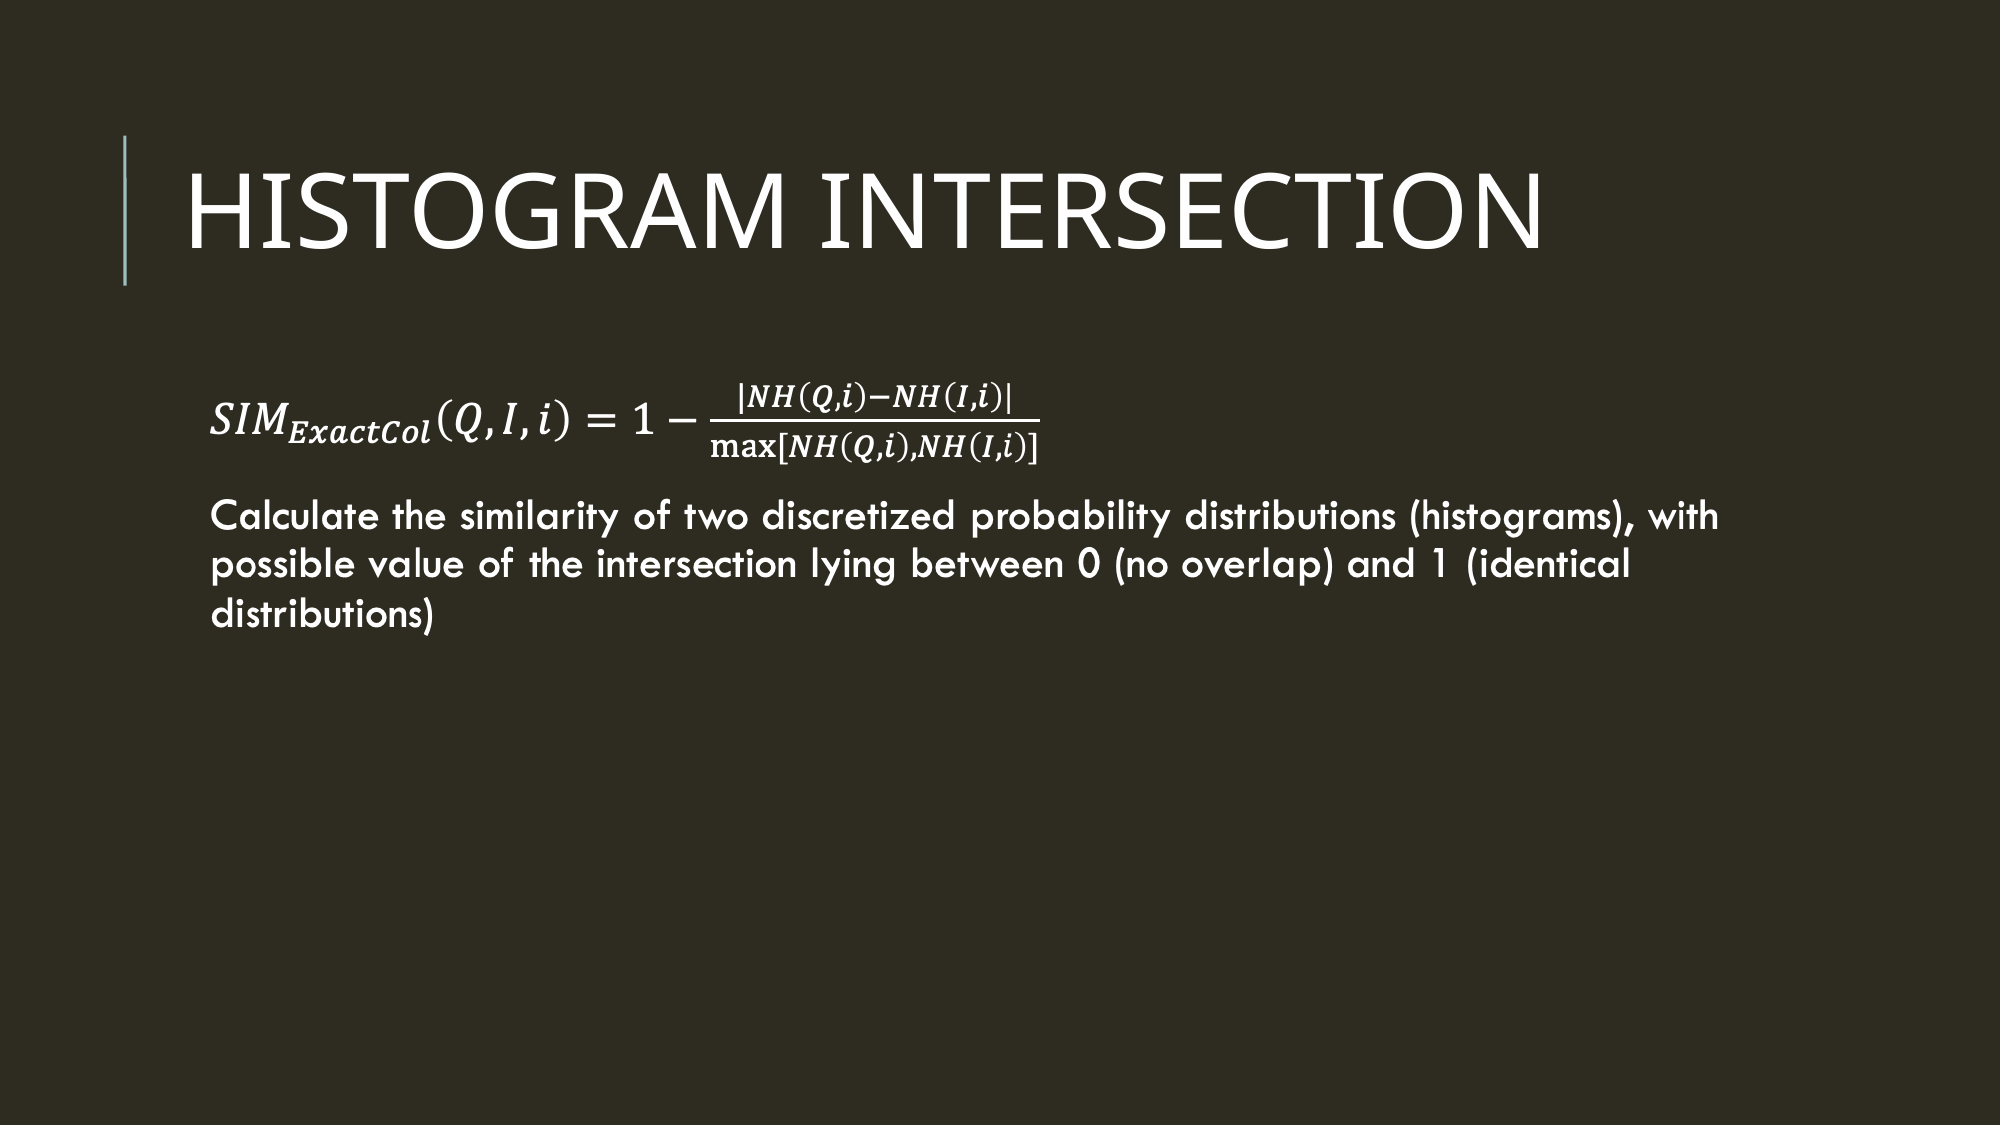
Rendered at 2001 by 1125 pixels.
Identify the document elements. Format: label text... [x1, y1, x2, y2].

title HISTOGRAM INTERSECTION [168, 96, 1763, 342]
list [168, 375, 1763, 1035]
